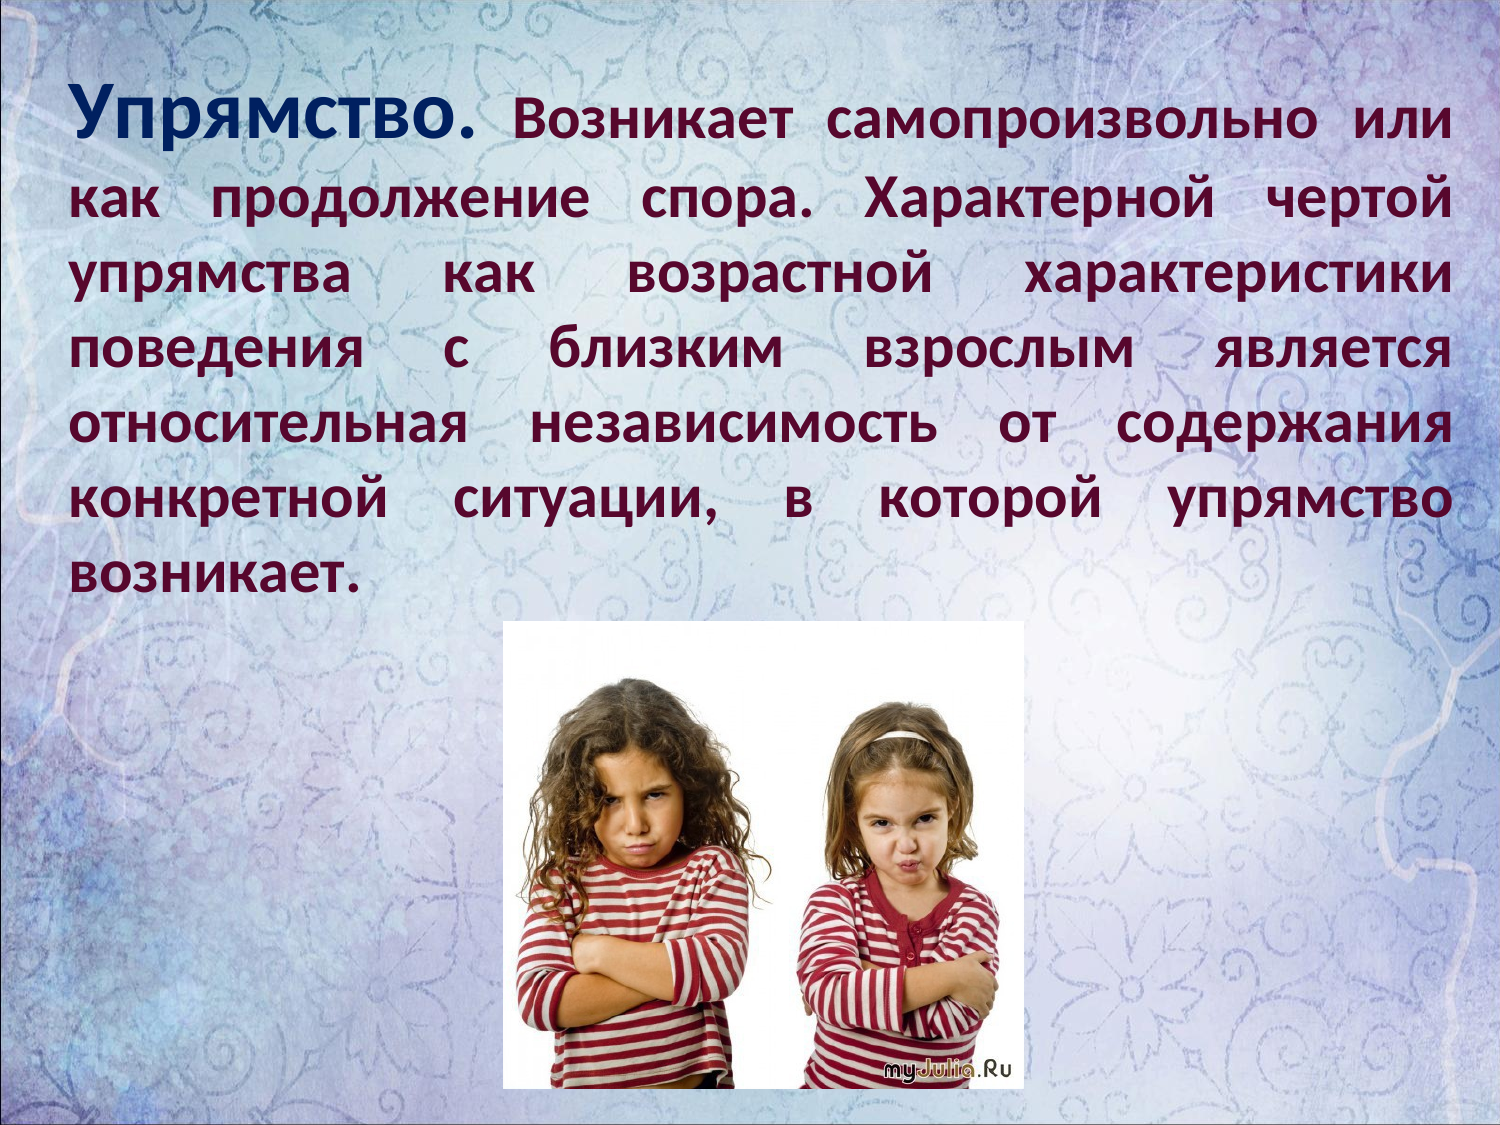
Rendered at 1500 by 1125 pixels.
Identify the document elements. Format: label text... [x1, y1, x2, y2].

picture [0, 0, 1500, 1125]
title Упрямство. Возникает самопроизвольно или как продолжение спора. Характерной чертой упрямства как возрастной характеристики поведения с близким взрослым является относительная независимость от содержания конкретной ситуации, в которой упрямство возникает. [53, 42, 1471, 693]
